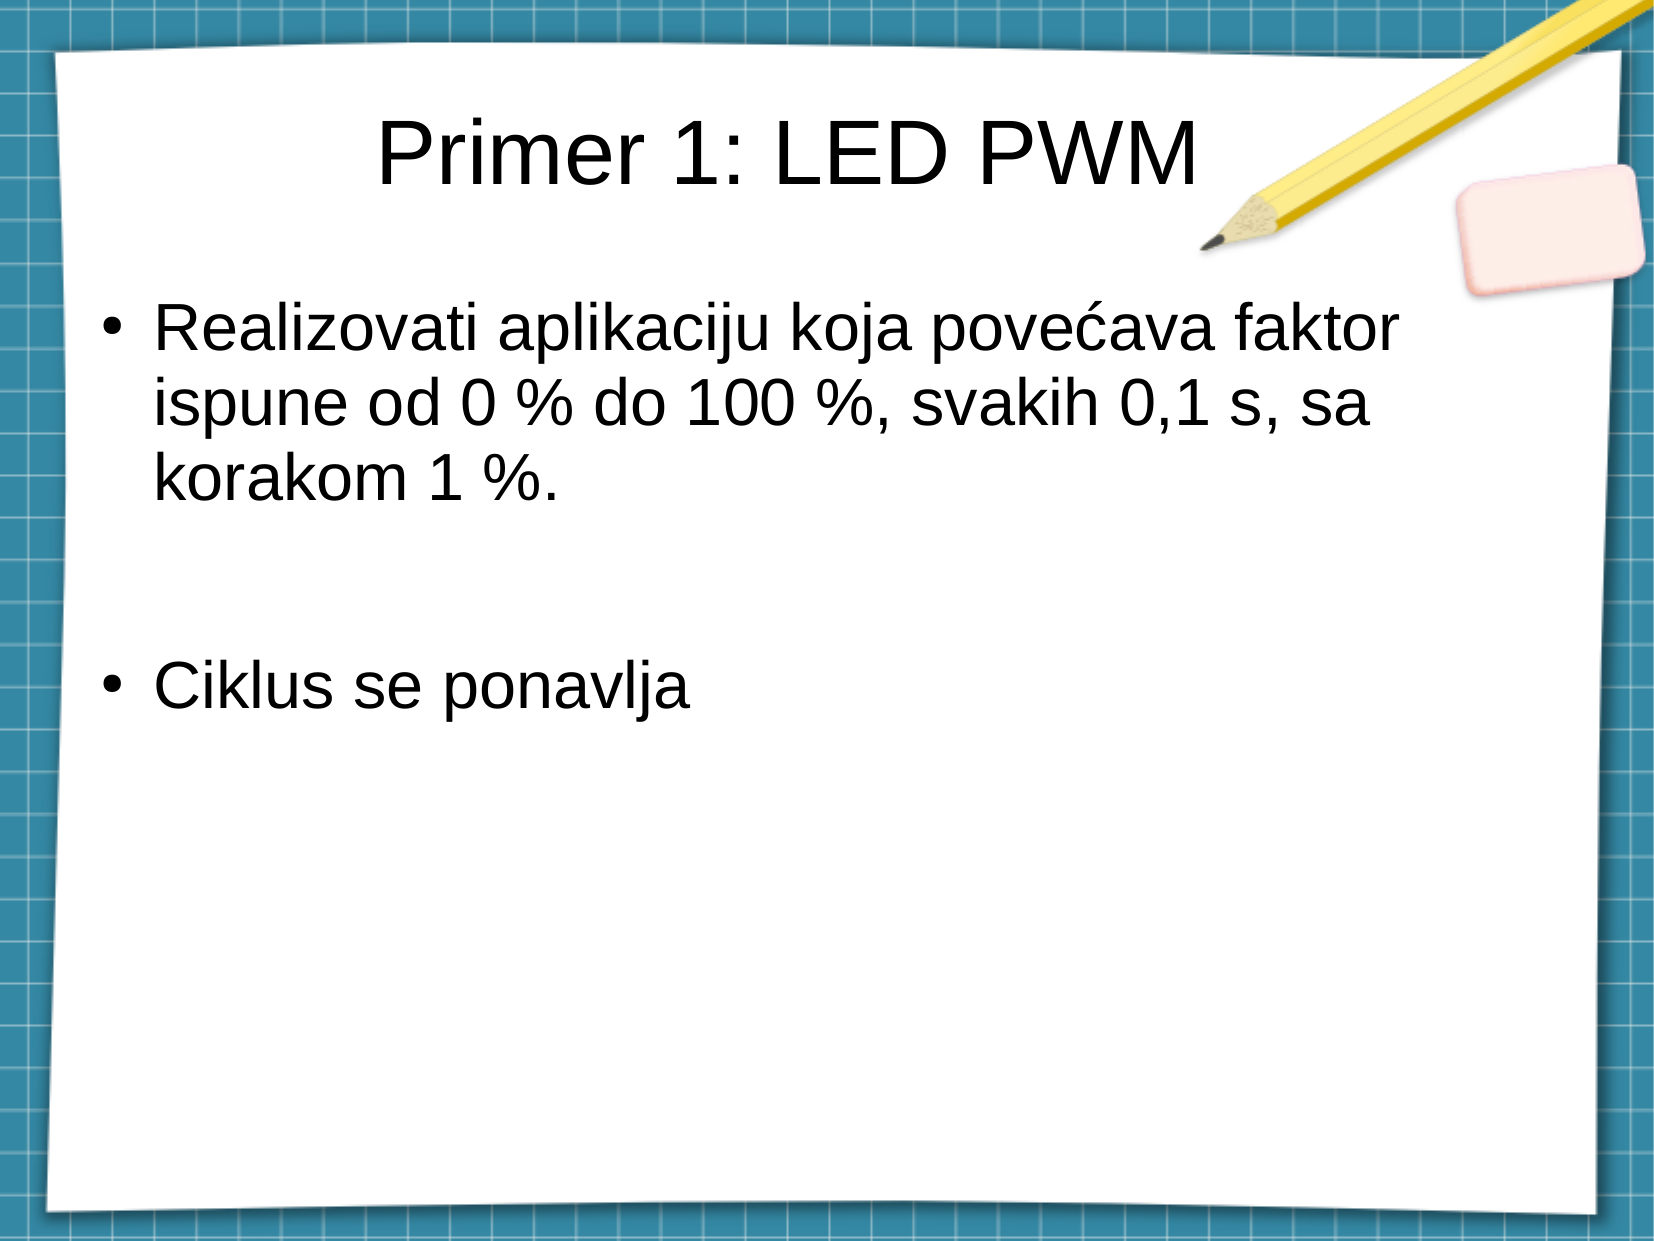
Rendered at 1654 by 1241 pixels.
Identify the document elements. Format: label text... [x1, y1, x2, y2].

list Realizovati aplikaciju koja povećava faktor ispune od 0 % do 100 %, svakih 0,1 s, sa korakom 1 %. Ciklus se ponavlja [82, 290, 1571, 1010]
picture [0, 0, 1654, 1241]
title Primer 1: LED PWM [82, 49, 1571, 257]
